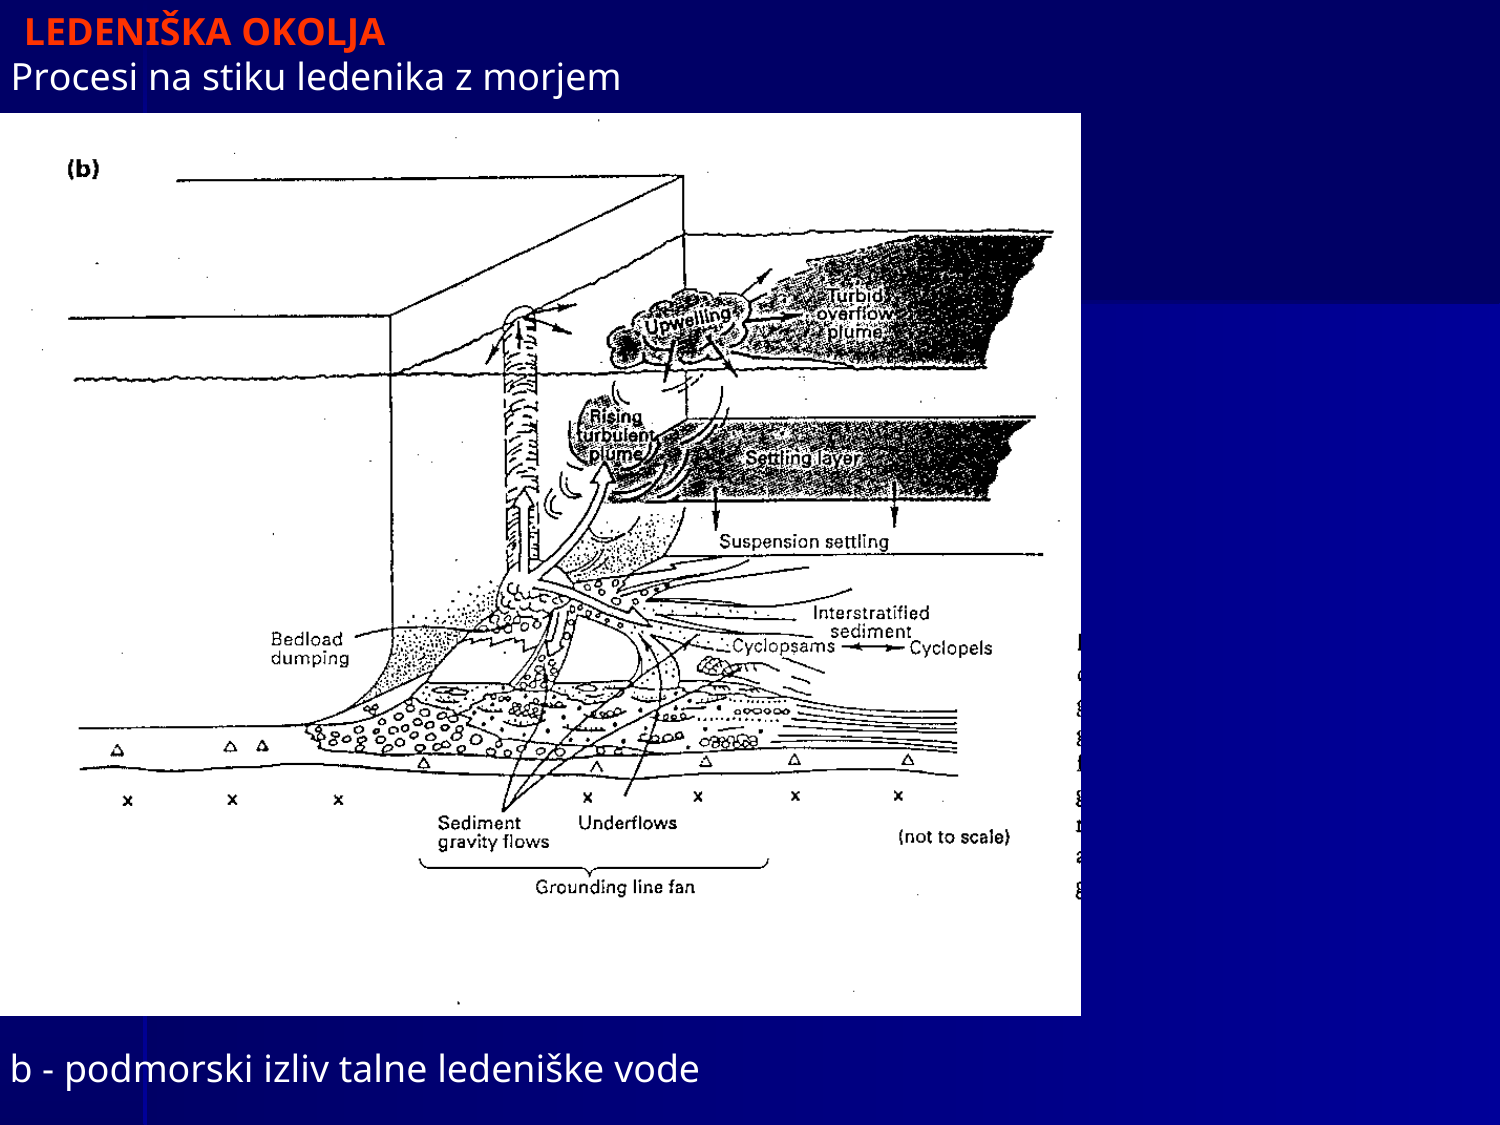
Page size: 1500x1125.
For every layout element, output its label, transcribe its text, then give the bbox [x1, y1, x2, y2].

picture [0, 113, 1081, 1016]
text_box LEDENIŠKA OKOLJA [9, 0, 401, 45]
text_box Procesi na stiku ledenika z morjem [0, 45, 638, 106]
text_box b - podmorski izliv talne ledeniške vode [0, 1037, 717, 1098]
